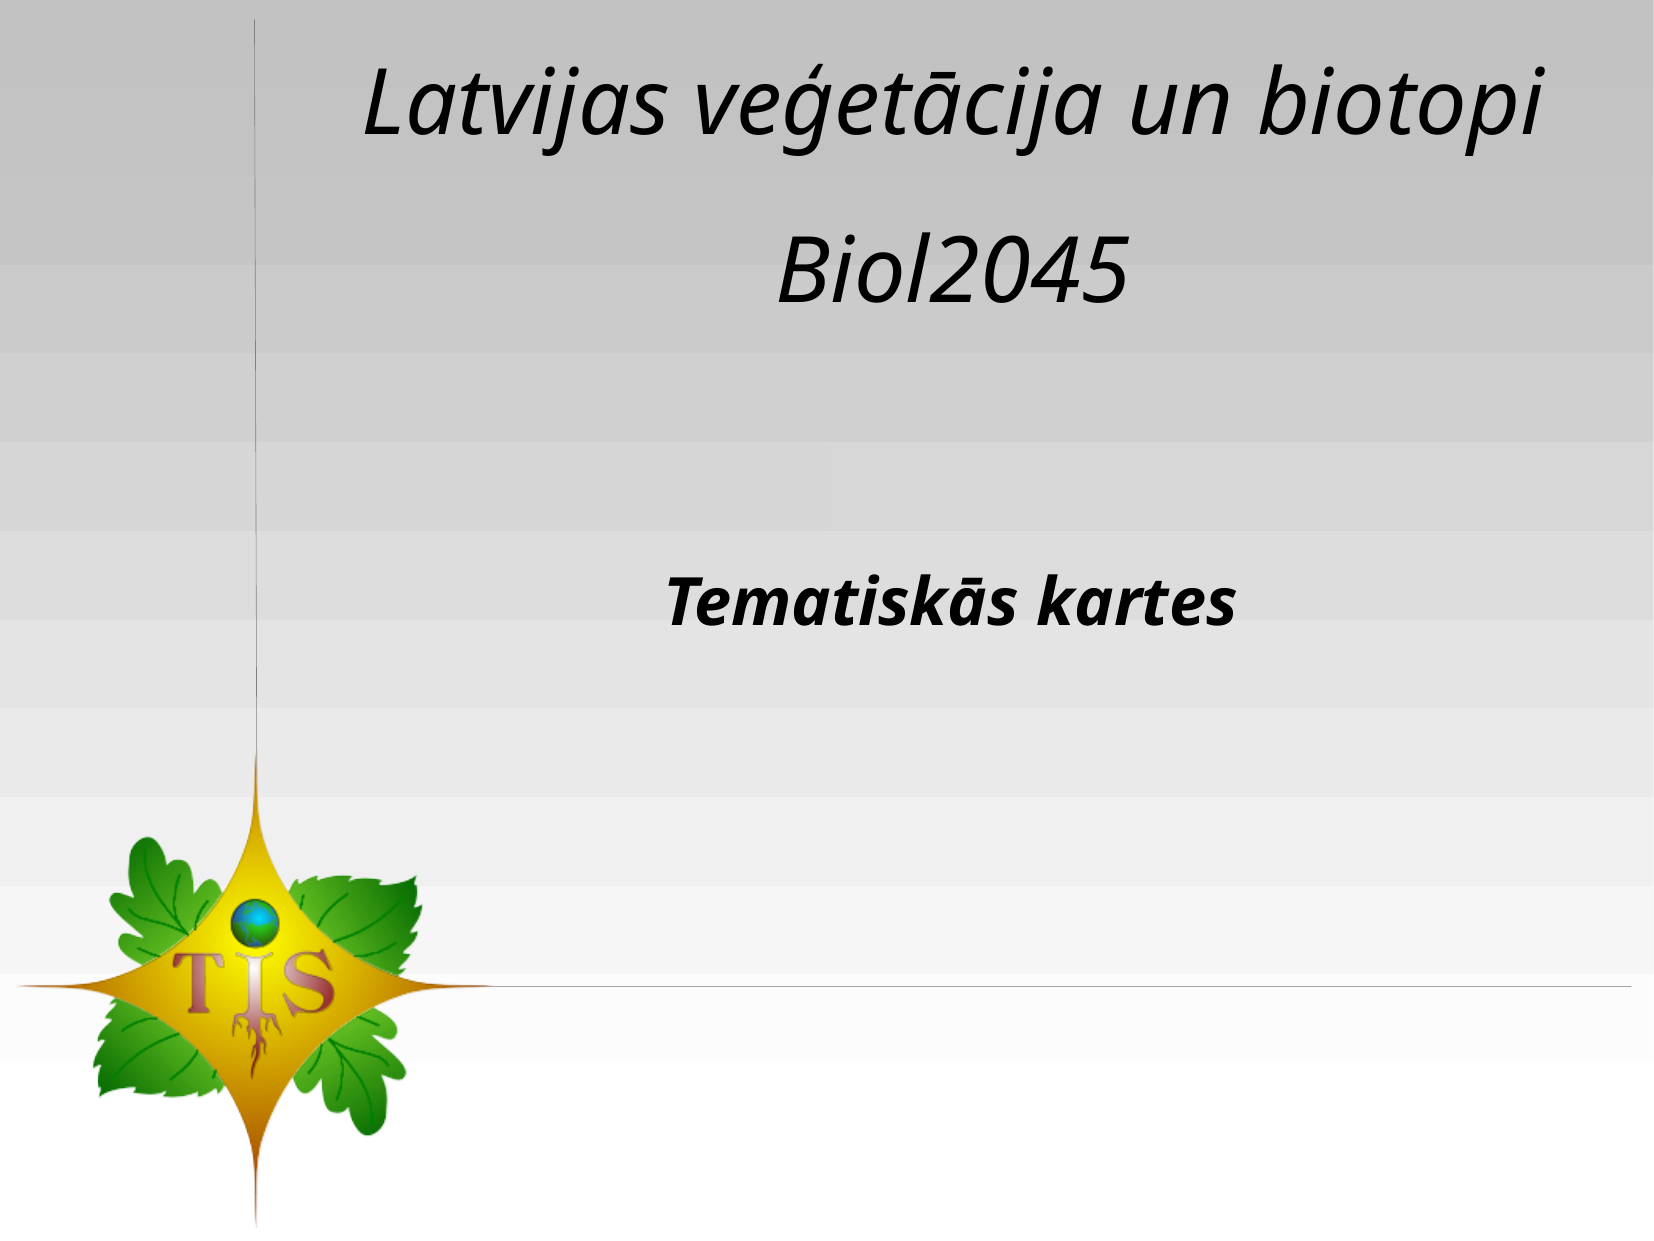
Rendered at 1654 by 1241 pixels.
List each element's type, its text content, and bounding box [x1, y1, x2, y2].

picture [0, 0, 1654, 1241]
title Tematiskās kartes [295, 324, 1607, 857]
